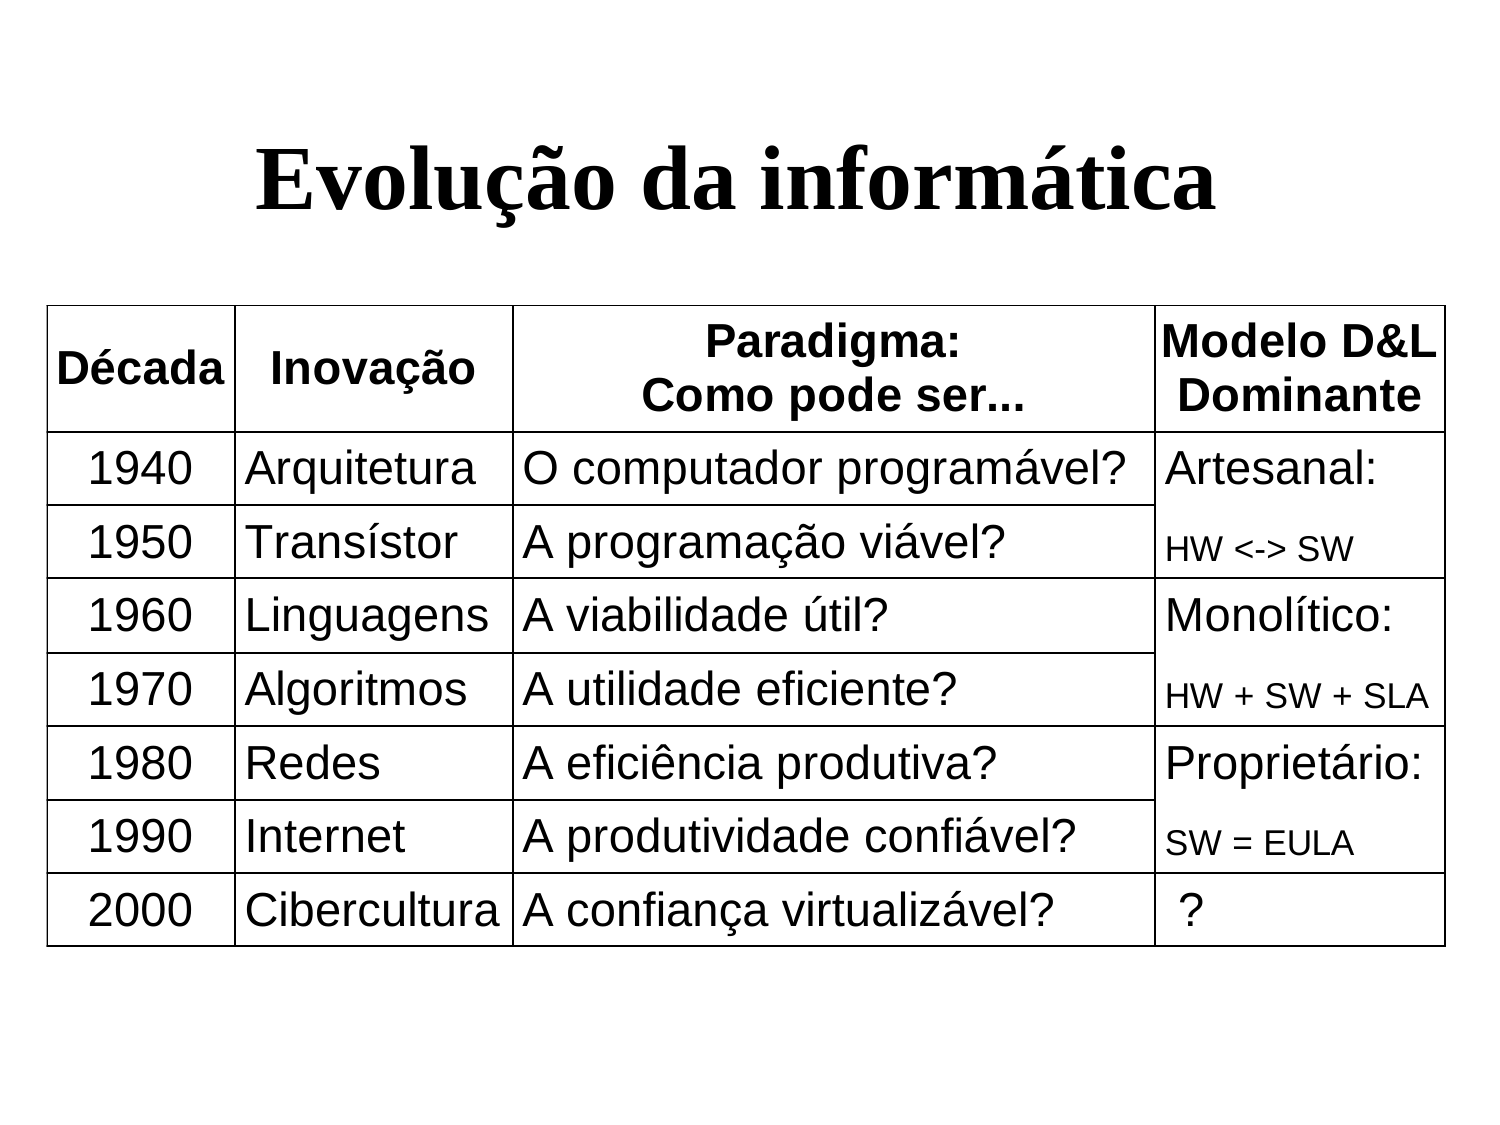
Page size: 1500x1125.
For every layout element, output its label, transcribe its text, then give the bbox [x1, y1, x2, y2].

chart [46, 305, 1447, 1051]
title Evolução da informática [46, 75, 1452, 282]
